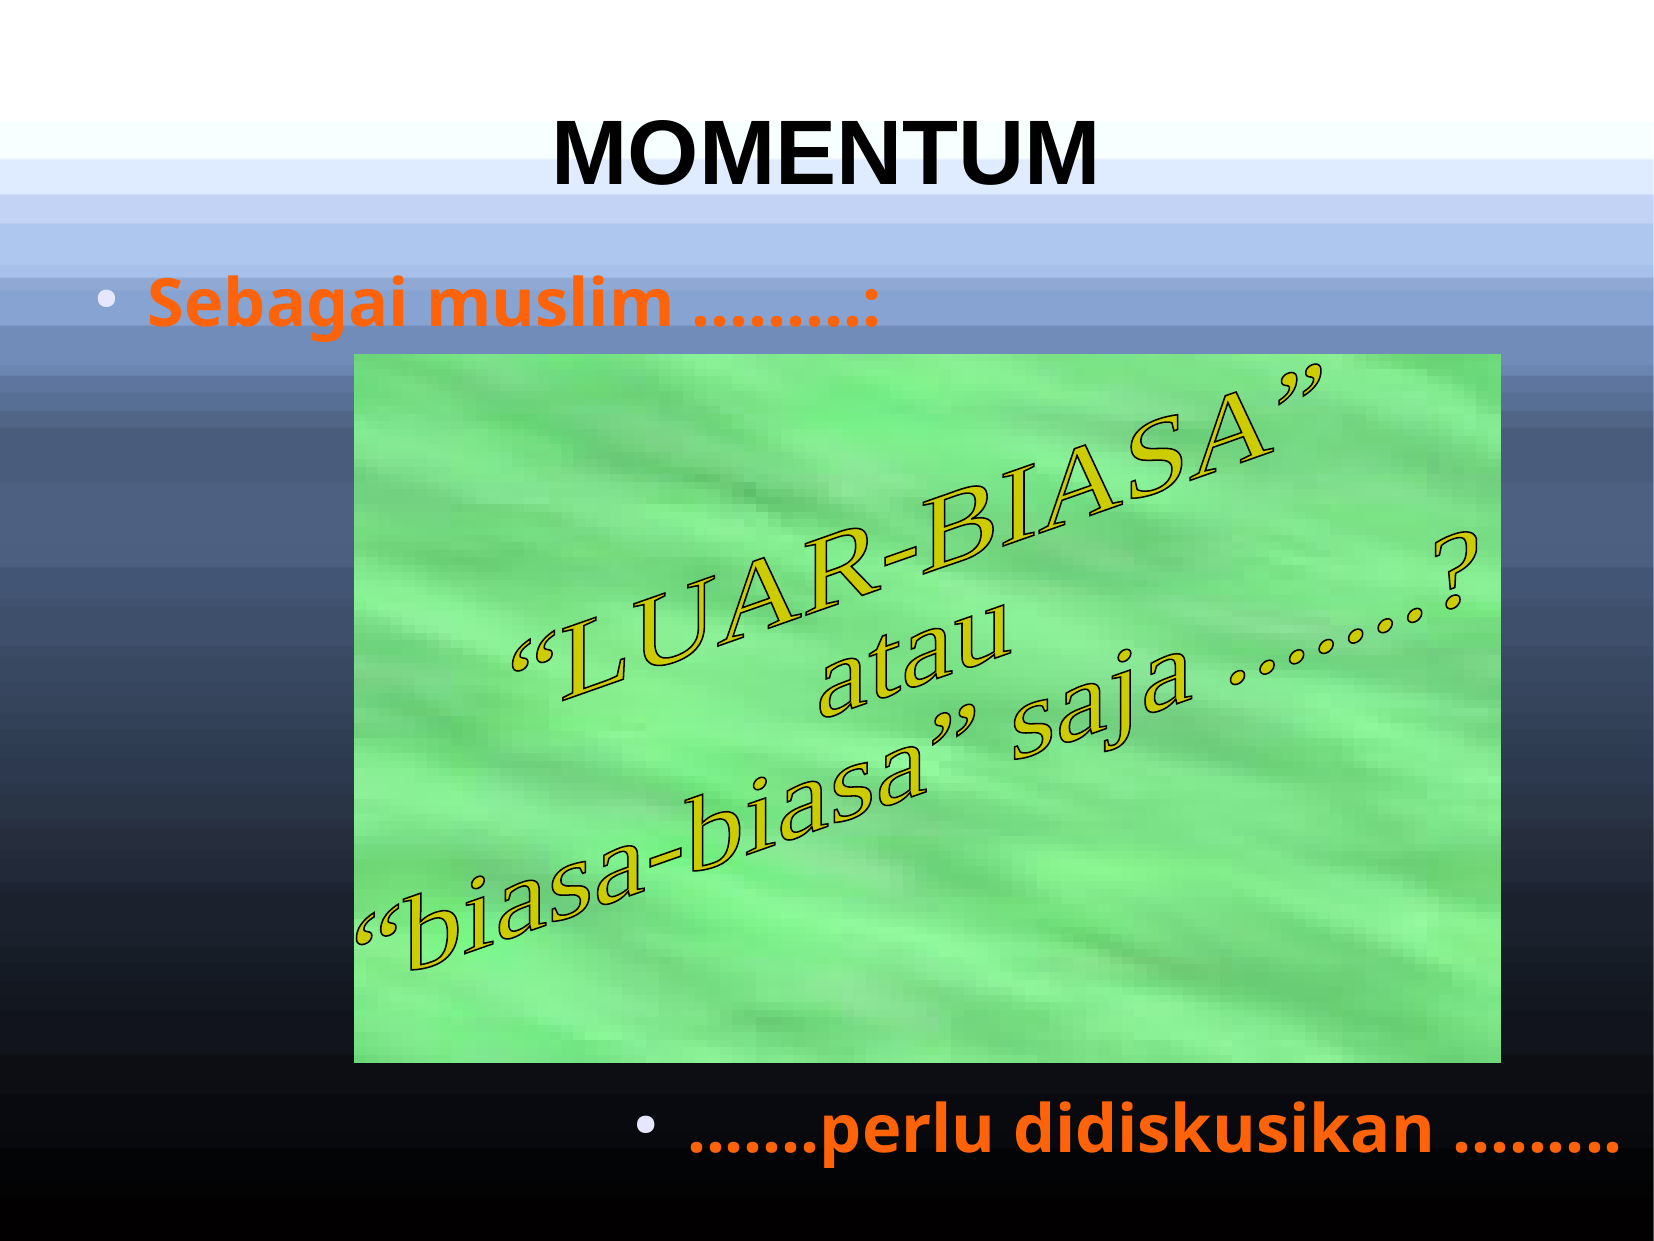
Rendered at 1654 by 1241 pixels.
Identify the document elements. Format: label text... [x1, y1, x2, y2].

text_box “LUAR-BIASA” atau “biasa-biasa” saja .......? [1145, 653, 1192, 713]
text_box “LUAR-BIASA” atau “biasa-biasa” saja .......? [879, 746, 927, 806]
picture [0, 0, 1654, 1241]
text_box “LUAR-BIASA” atau “biasa-biasa” saja .......? [597, 845, 645, 905]
text_box “LUAR-BIASA” atau “biasa-biasa” saja .......? [1131, 414, 1182, 499]
text_box “LUAR-BIASA” atau “biasa-biasa” saja .......? [1014, 699, 1052, 760]
text_box “LUAR-BIASA” atau “biasa-biasa” saja .......? [403, 893, 458, 970]
text_box “LUAR-BIASA” atau “biasa-biasa” saja .......? [1190, 392, 1274, 481]
text_box “LUAR-BIASA” atau “biasa-biasa” saja .......? [805, 528, 881, 616]
text_box “LUAR-BIASA” atau “biasa-biasa” saja .......? [746, 797, 775, 855]
text_box “LUAR-BIASA” atau “biasa-biasa” saja .......? [869, 634, 901, 698]
title MOMENTUM [82, 49, 1571, 257]
text_box “LUAR-BIASA” atau “biasa-biasa” saja .......? [562, 617, 625, 701]
text_box “LUAR-BIASA” atau “biasa-biasa” saja .......? [1435, 531, 1477, 590]
list .......perlu didiskusikan ......... [200, 1081, 1625, 1182]
text_box “LUAR-BIASA” atau “biasa-biasa” saja .......? [923, 485, 994, 574]
list Sebagai muslim .........: [76, 254, 1501, 355]
text_box “LUAR-BIASA” atau “biasa-biasa” saja .......? [464, 896, 493, 954]
text_box “LUAR-BIASA” atau “biasa-biasa” saja .......? [1104, 669, 1131, 752]
text_box “LUAR-BIASA” atau “biasa-biasa” saja .......? [685, 794, 740, 871]
text_box “LUAR-BIASA” atau “biasa-biasa” saja .......? [834, 762, 872, 823]
text_box “LUAR-BIASA” atau “biasa-biasa” saja .......? [820, 658, 867, 717]
text_box “LUAR-BIASA” atau “biasa-biasa” saja .......? [781, 781, 828, 841]
text_box “LUAR-BIASA” atau “biasa-biasa” saja .......? [717, 557, 802, 647]
text_box “LUAR-BIASA” atau “biasa-biasa” saja .......? [1003, 463, 1034, 547]
text_box “LUAR-BIASA” atau “biasa-biasa” saja .......? [499, 880, 546, 939]
text_box “LUAR-BIASA” atau “biasa-biasa” saja .......? [905, 628, 952, 688]
text_box “LUAR-BIASA” atau “biasa-biasa” saja .......? [1039, 444, 1123, 534]
text_box “LUAR-BIASA” atau “biasa-biasa” saja .......? [955, 604, 1011, 668]
text_box “LUAR-BIASA” atau “biasa-biasa” saja .......? [1059, 683, 1107, 743]
text_box “LUAR-BIASA” atau “biasa-biasa” saja .......? [633, 575, 715, 666]
text_box “LUAR-BIASA” atau “biasa-biasa” saja .......? [552, 861, 590, 922]
